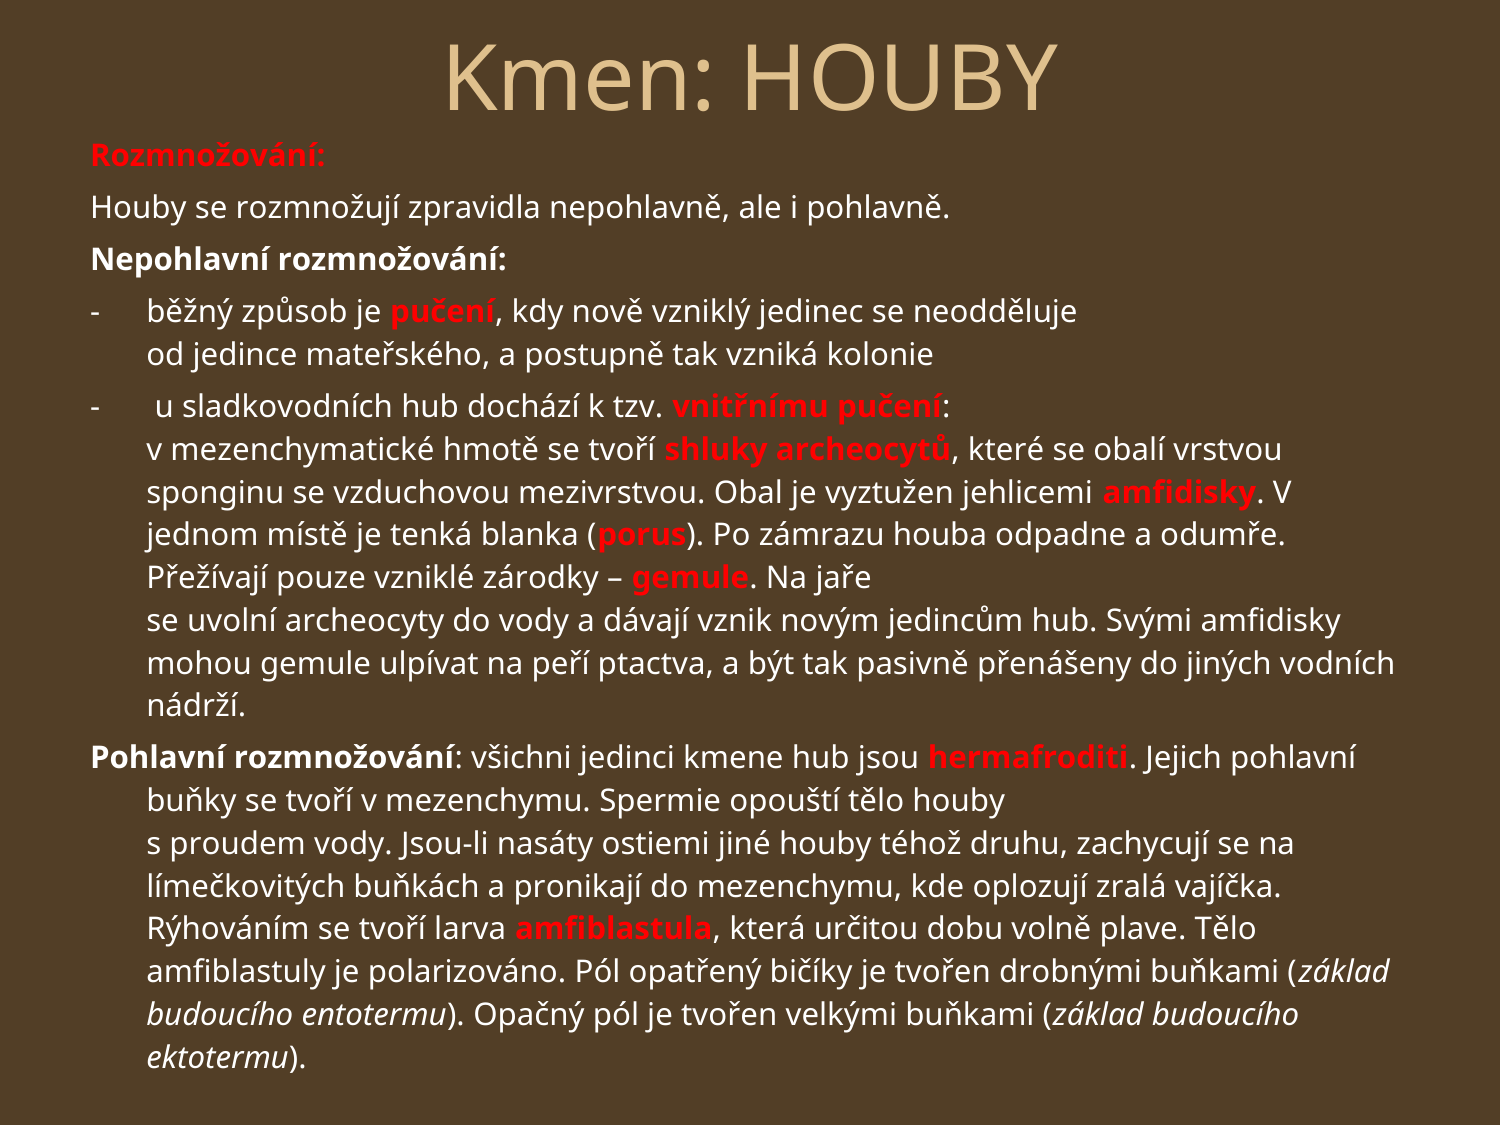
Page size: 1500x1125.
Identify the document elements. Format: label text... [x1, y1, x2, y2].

title Kmen: HOUBY [75, 0, 1426, 125]
list Rozmnožování: Houby se rozmnožují zpravidla nepohlavně, ale i pohlavně. Nepohlavní rozmnožování: běžný způsob je pučení, kdy nově vzniklý jedinec se neodděluje od jedince mateřského, a postupně tak vzniká kolonie u sladkovodních hub dochází k tzv. vnitřnímu pučení: v mezenchymatické hmotě se tvoří shluky archeocytů, které se obalí vrstvou sponginu se vzduchovou mezivrstvou. Obal je vyztužen jehlicemi amfidisky. V jednom místě je tenká blanka (porus). Po zámrazu houba odpadne a odumře. Přežívají pouze vzniklé zárodky – gemule. Na jaře se uvolní archeocyty do vody a dávají vznik novým jedincům hub. Svými amfidisky mohou gemule ulpívat na peří ptactva, a být tak pasivně přenášeny do jiných vodních nádrží. Pohlavní rozmnožování: všichni jedinci kmene hub jsou hermafroditi. Jejich pohlavní buňky se tvoří v mezenchymu. Spermie opouští tělo houby s proudem vody. Jsou-li nasáty ostiemi jiné houby téhož druhu, zachycují se na límečkovitých buňkách a pronikají do mezenchymu, kde oplozují zralá vajíčka. Rýhováním se tvoří larva amfiblastula, která určitou dobu volně plave. Tělo amfiblastuly je polarizováno. Pól opatřený bičíky je tvořen drobnými buňkami (základ budoucího entotermu). Opačný pól je tvořen velkými buňkami (základ budoucího ektotermu). [75, 125, 1426, 1102]
